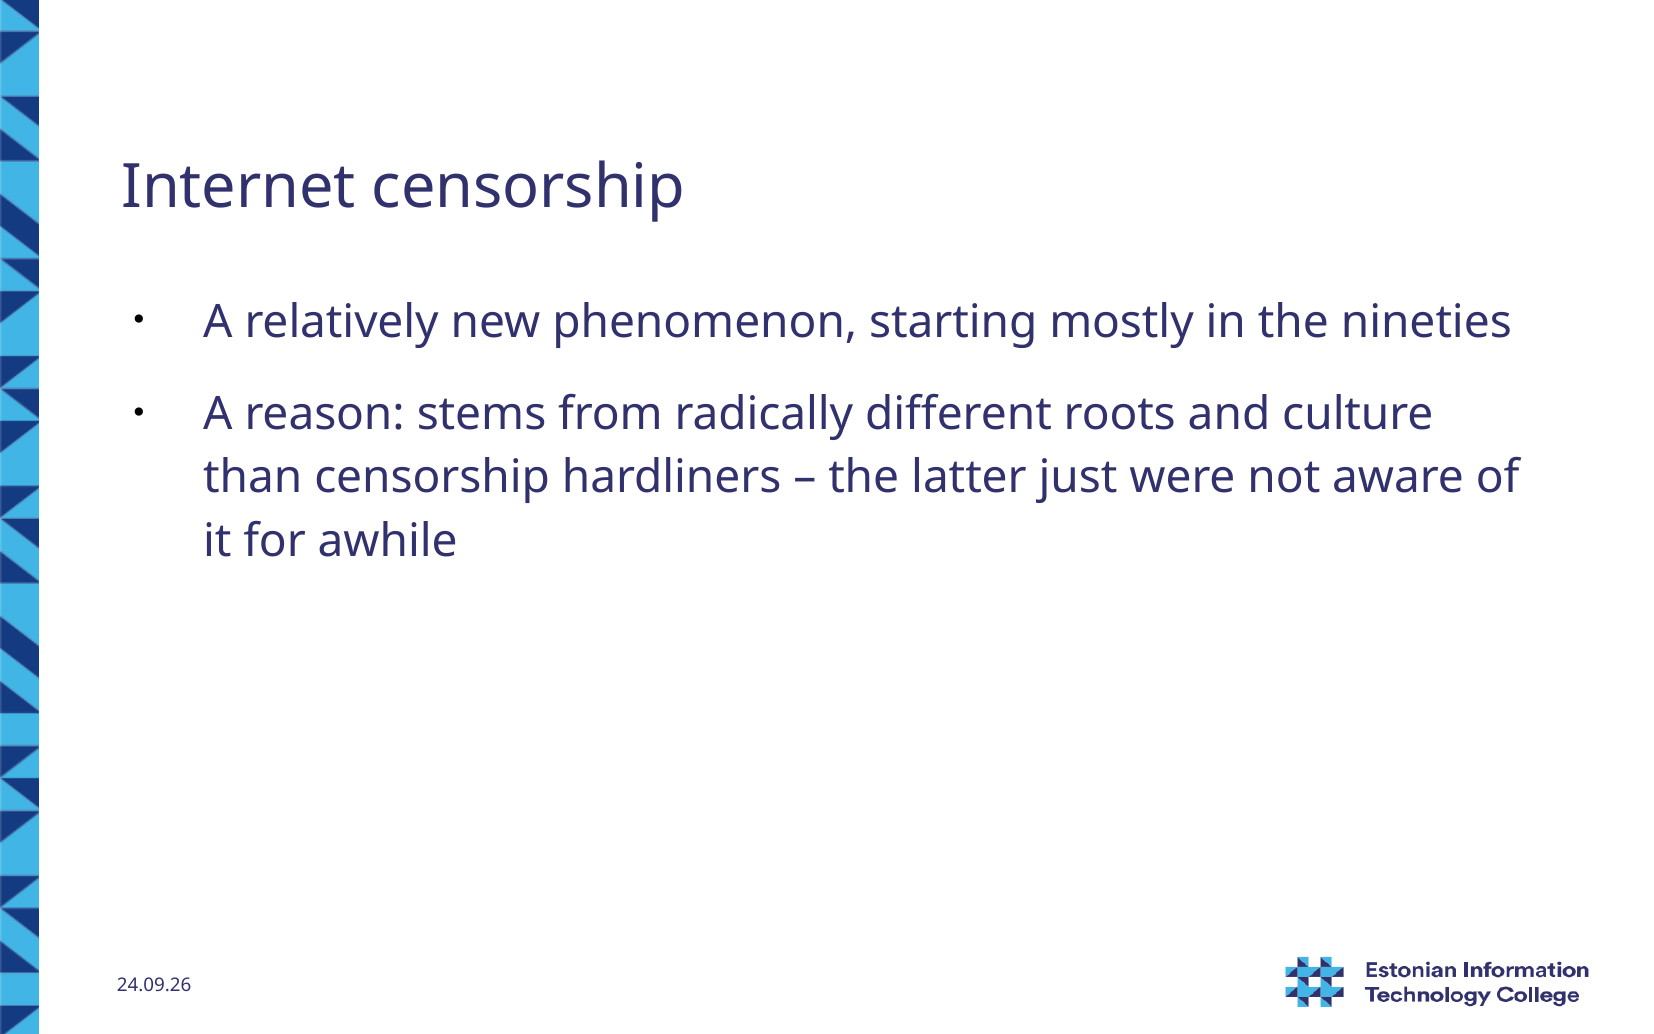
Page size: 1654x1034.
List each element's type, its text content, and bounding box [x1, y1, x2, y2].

list A relatively new phenomenon, starting mostly in the nineties A reason: stems from radically different roots and culture than censorship hardliners – the latter just were not aware of it for awhile [121, 287, 1534, 939]
title Internet censorship [121, 97, 1534, 271]
